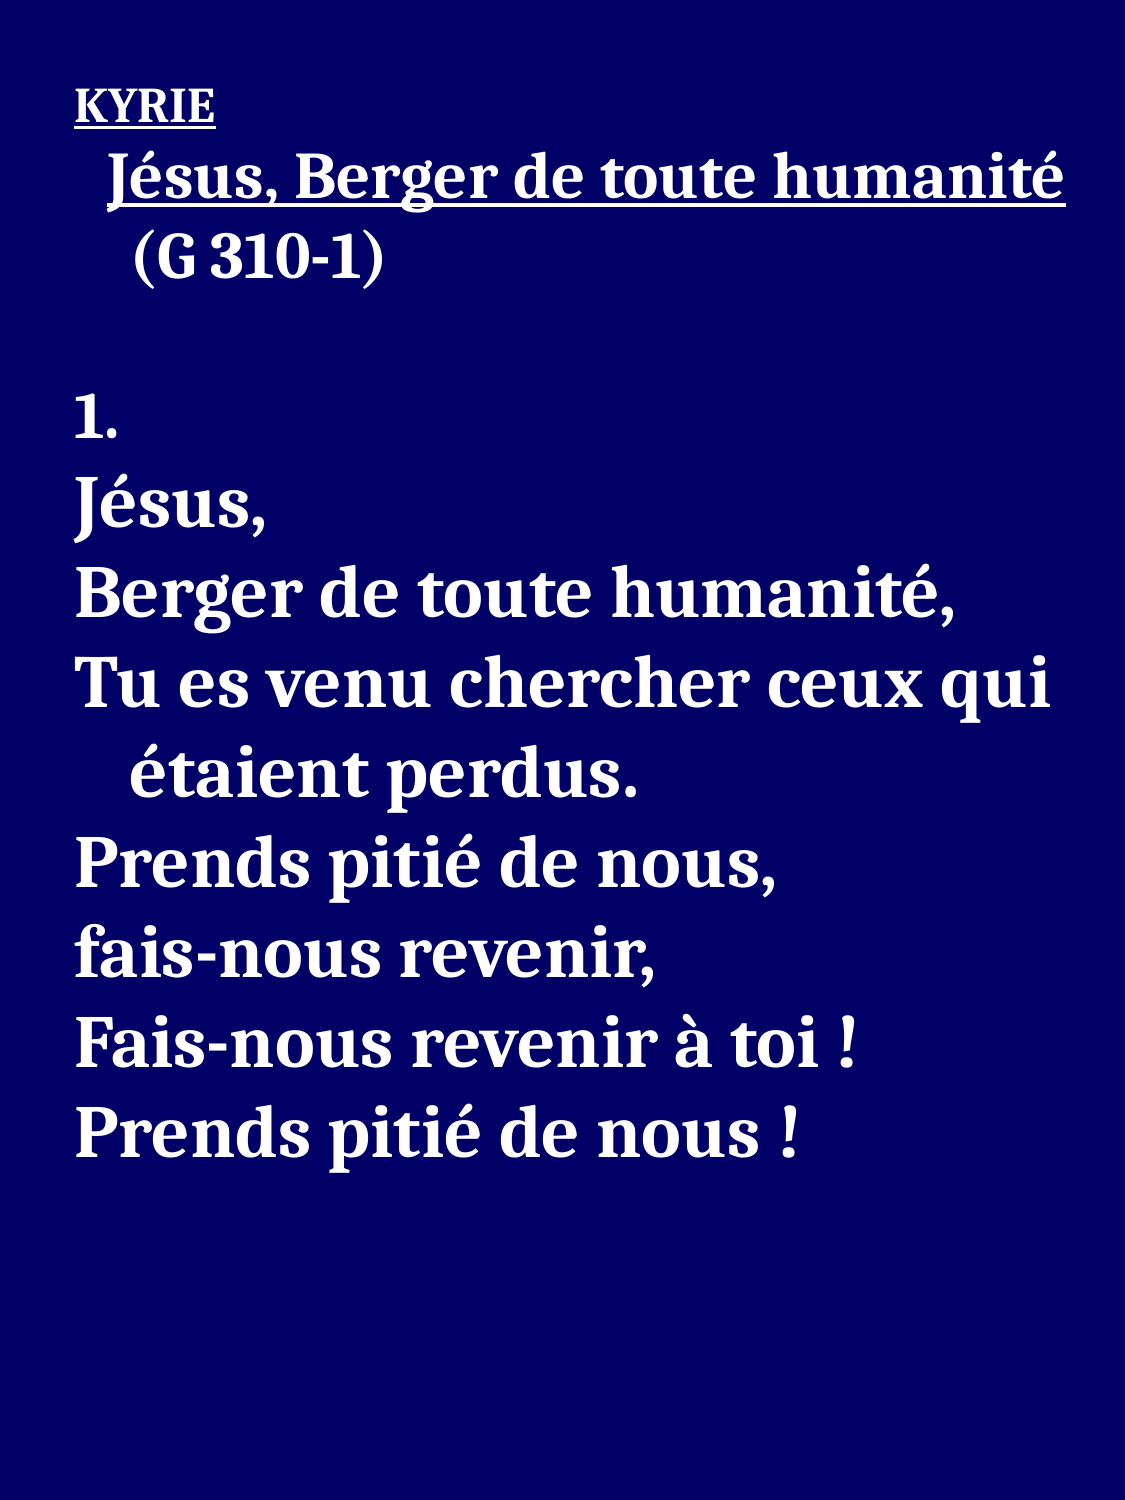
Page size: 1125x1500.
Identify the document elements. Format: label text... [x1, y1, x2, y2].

text_box KYRIE Jésus, Berger de toute humanité (G 310-1) 1. Jésus, Berger de toute humanité, Tu es venu chercher ceux qui étaient perdus. Prends pitié de nous, fais-nous revenir, Fais-nous revenir à toi ! Prends pitié de nous ! [58, 64, 1125, 1448]
